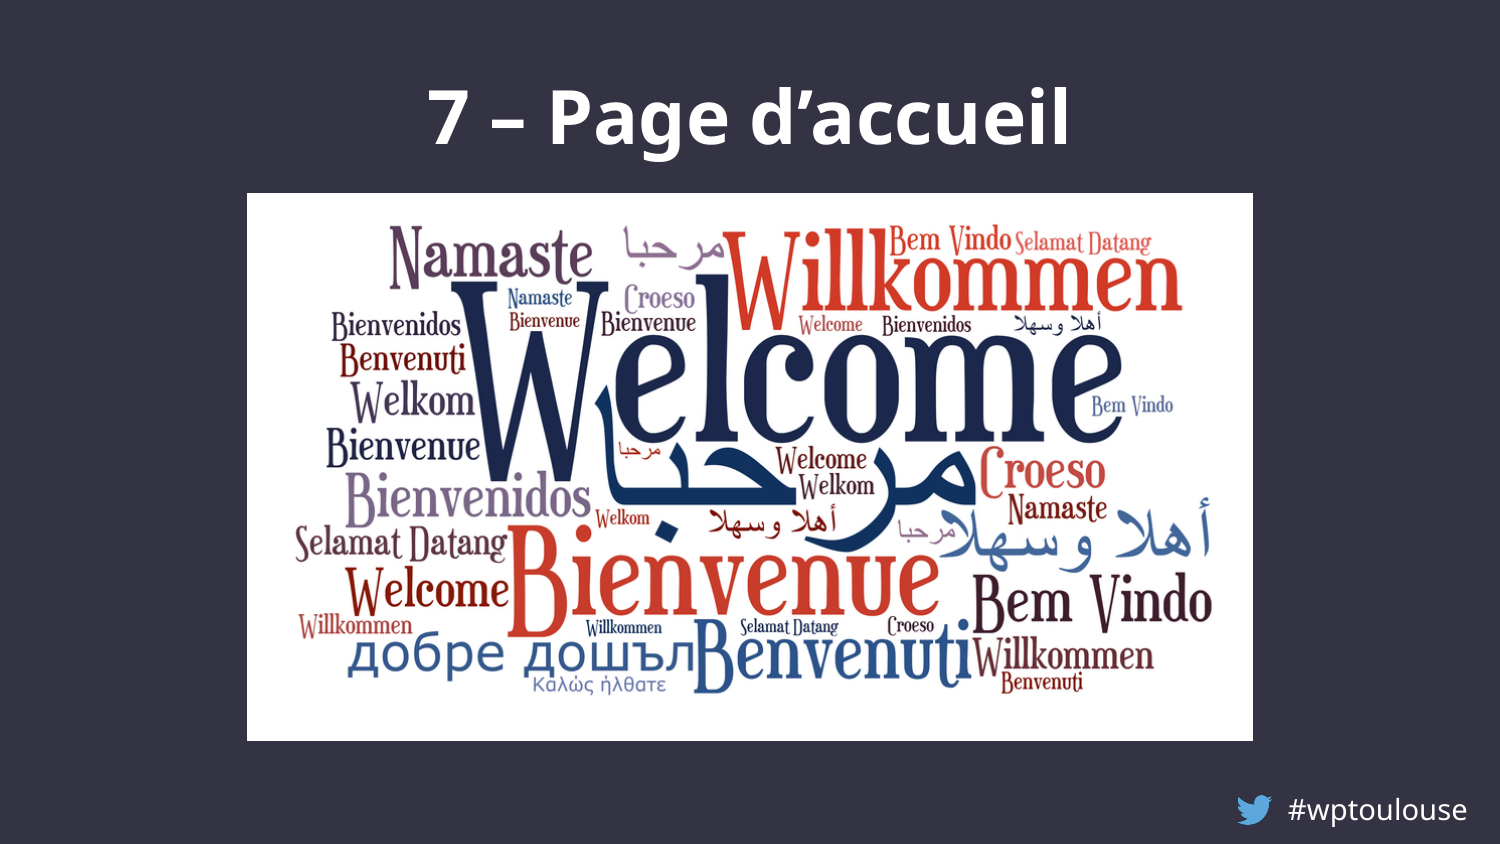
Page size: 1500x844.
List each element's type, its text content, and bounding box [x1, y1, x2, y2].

text_box #wptoulouse [1272, 776, 1488, 832]
picture [247, 193, 1253, 741]
title 7 – Page d’accueil [75, 33, 1425, 175]
picture [1236, 795, 1273, 825]
